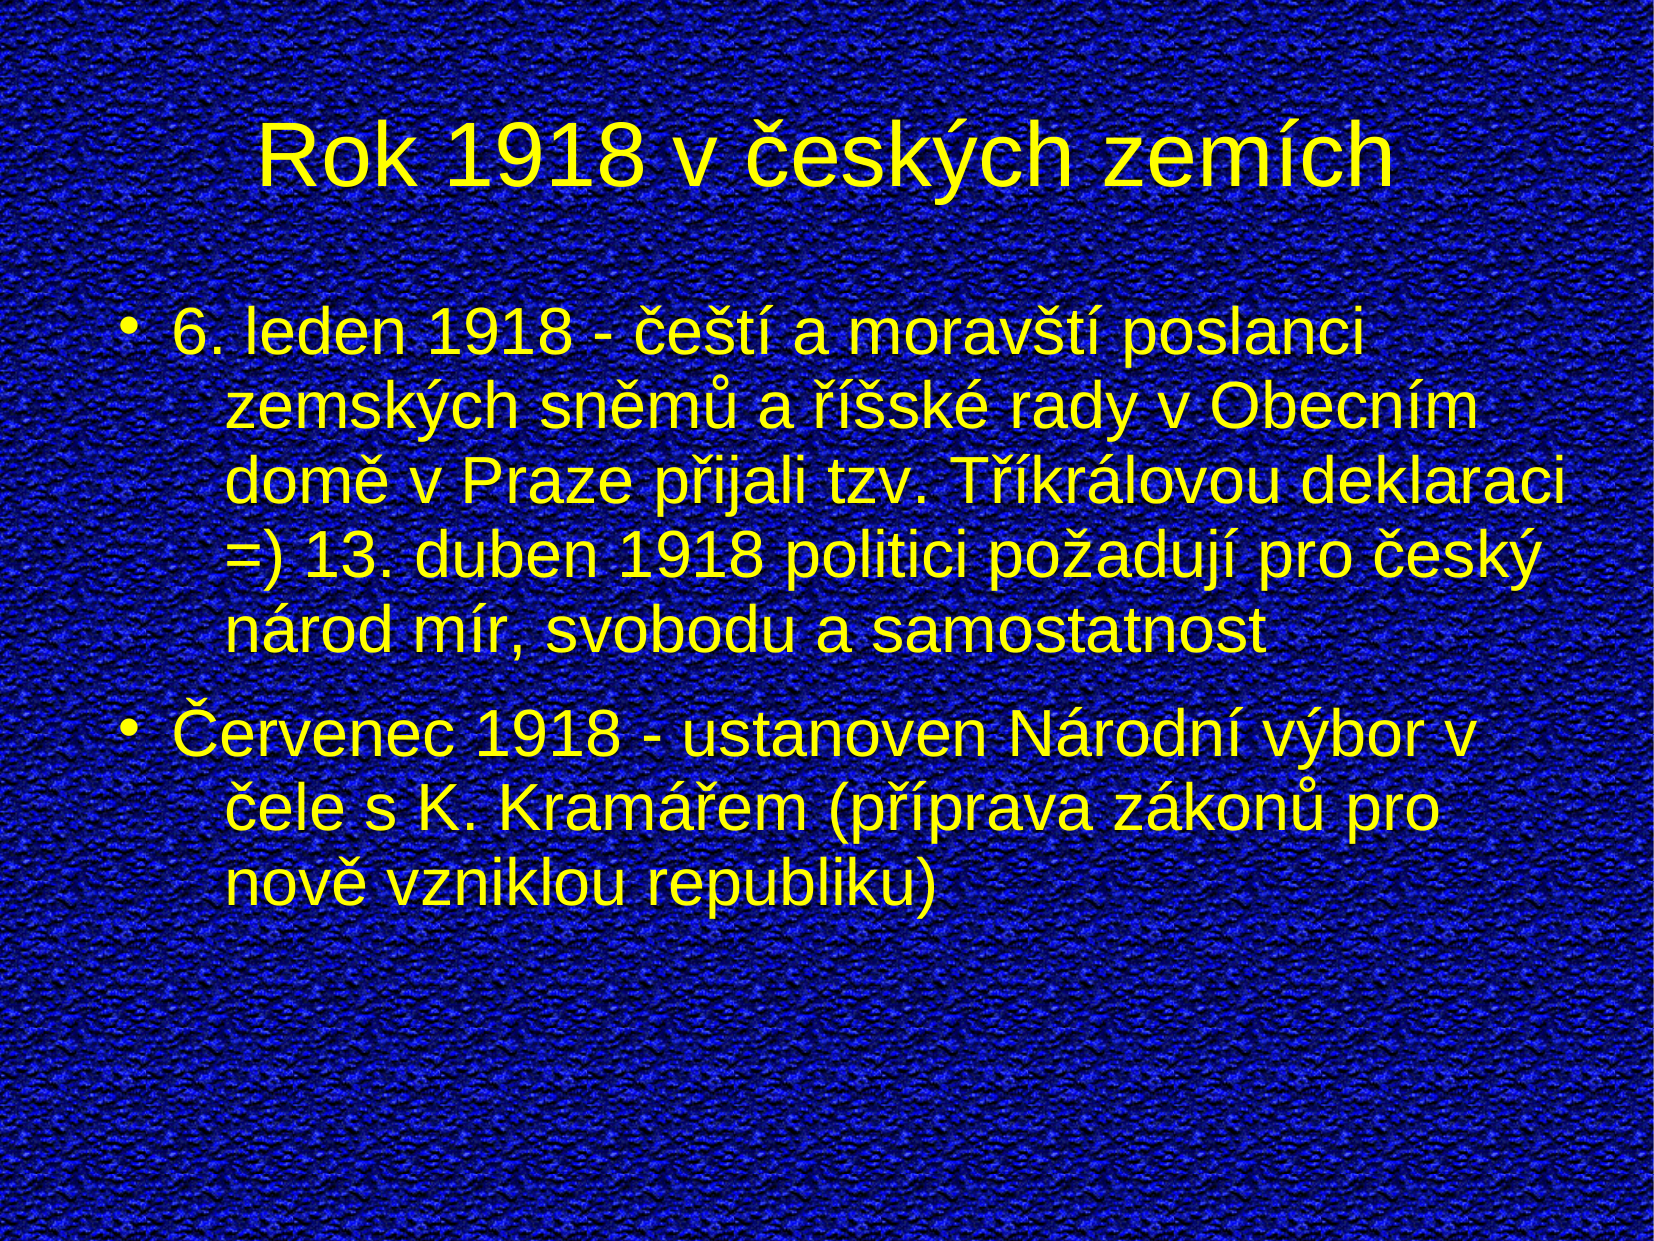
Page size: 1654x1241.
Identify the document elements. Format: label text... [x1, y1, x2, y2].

title Rok 1918 v českých zemích [82, 56, 1571, 249]
list 6. leden 1918 - čeští a moravští poslanci zemských sněmů a říšské rady v Obecním domě v Praze přijali tzv. Tříkrálovou deklaraci =) 13. duben 1918 politici požadují pro český národ mír, svobodu a samostatnost Červenec 1918 - ustanoven Národní výbor v čele s K. Kramářem (příprava zákonů pro nově vzniklou republiku) [82, 290, 1571, 1094]
